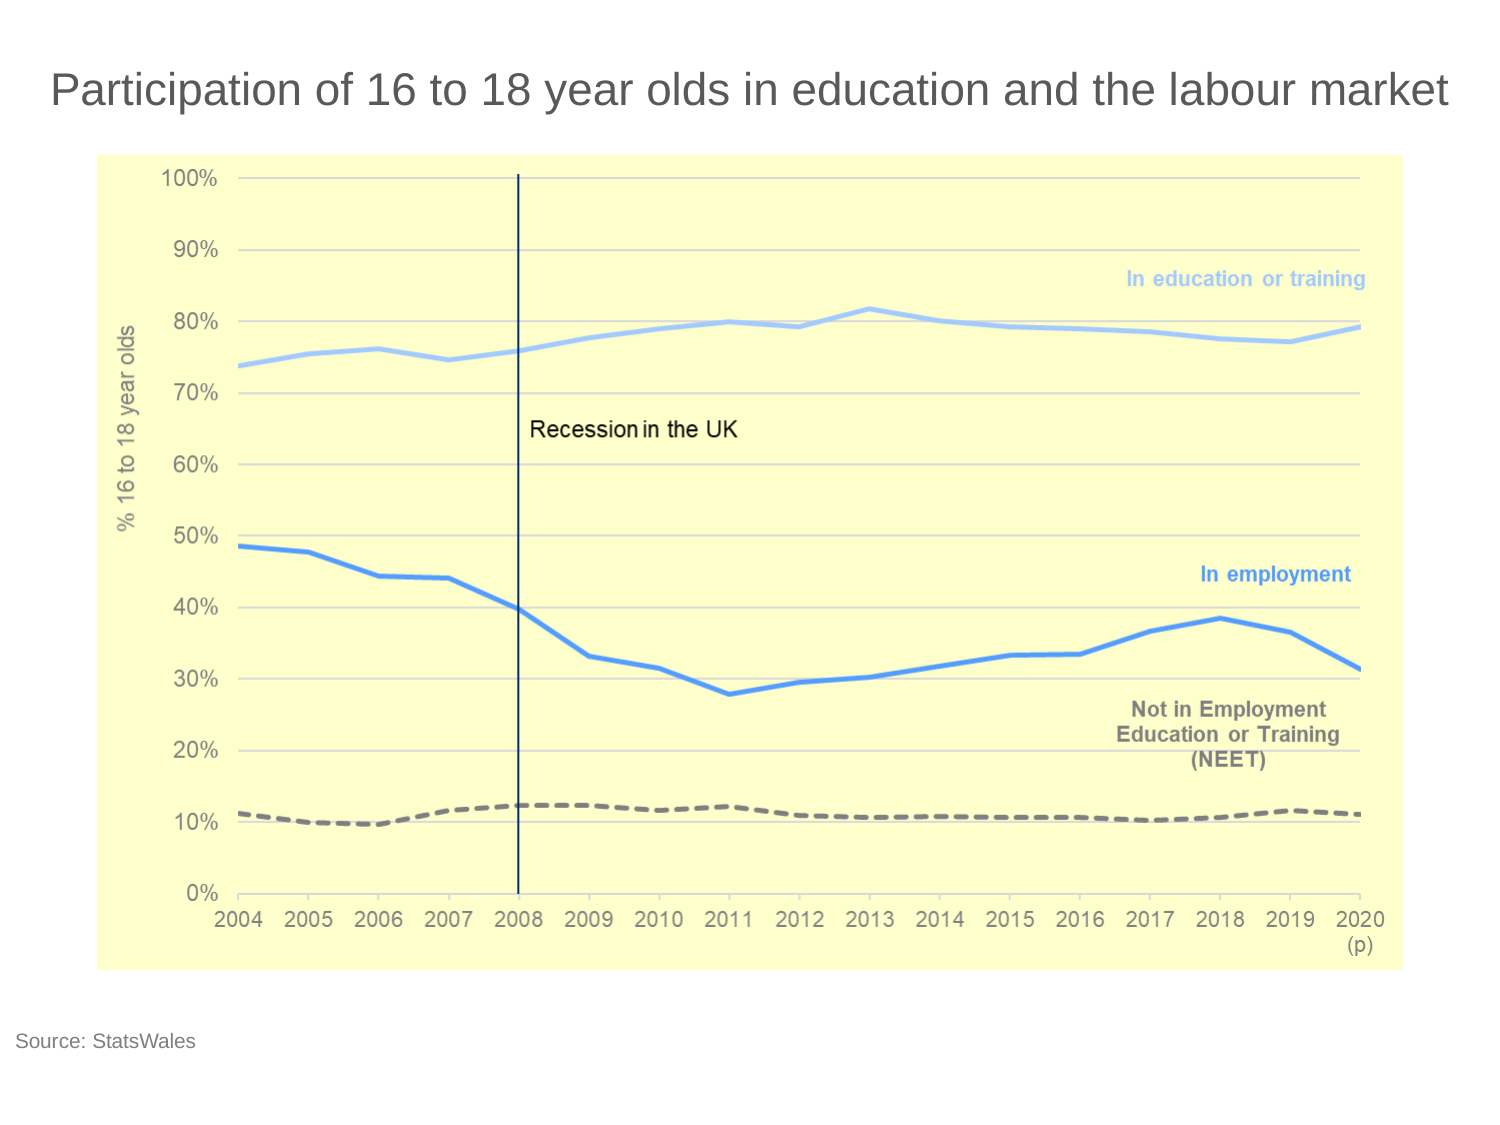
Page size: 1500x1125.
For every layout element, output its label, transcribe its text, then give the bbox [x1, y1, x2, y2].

picture [97, 155, 1403, 970]
text_box Source: StatsWales [0, 1020, 1500, 1061]
title Participation of 16 to 18 year olds in education and the labour market [0, 1, 1500, 173]
